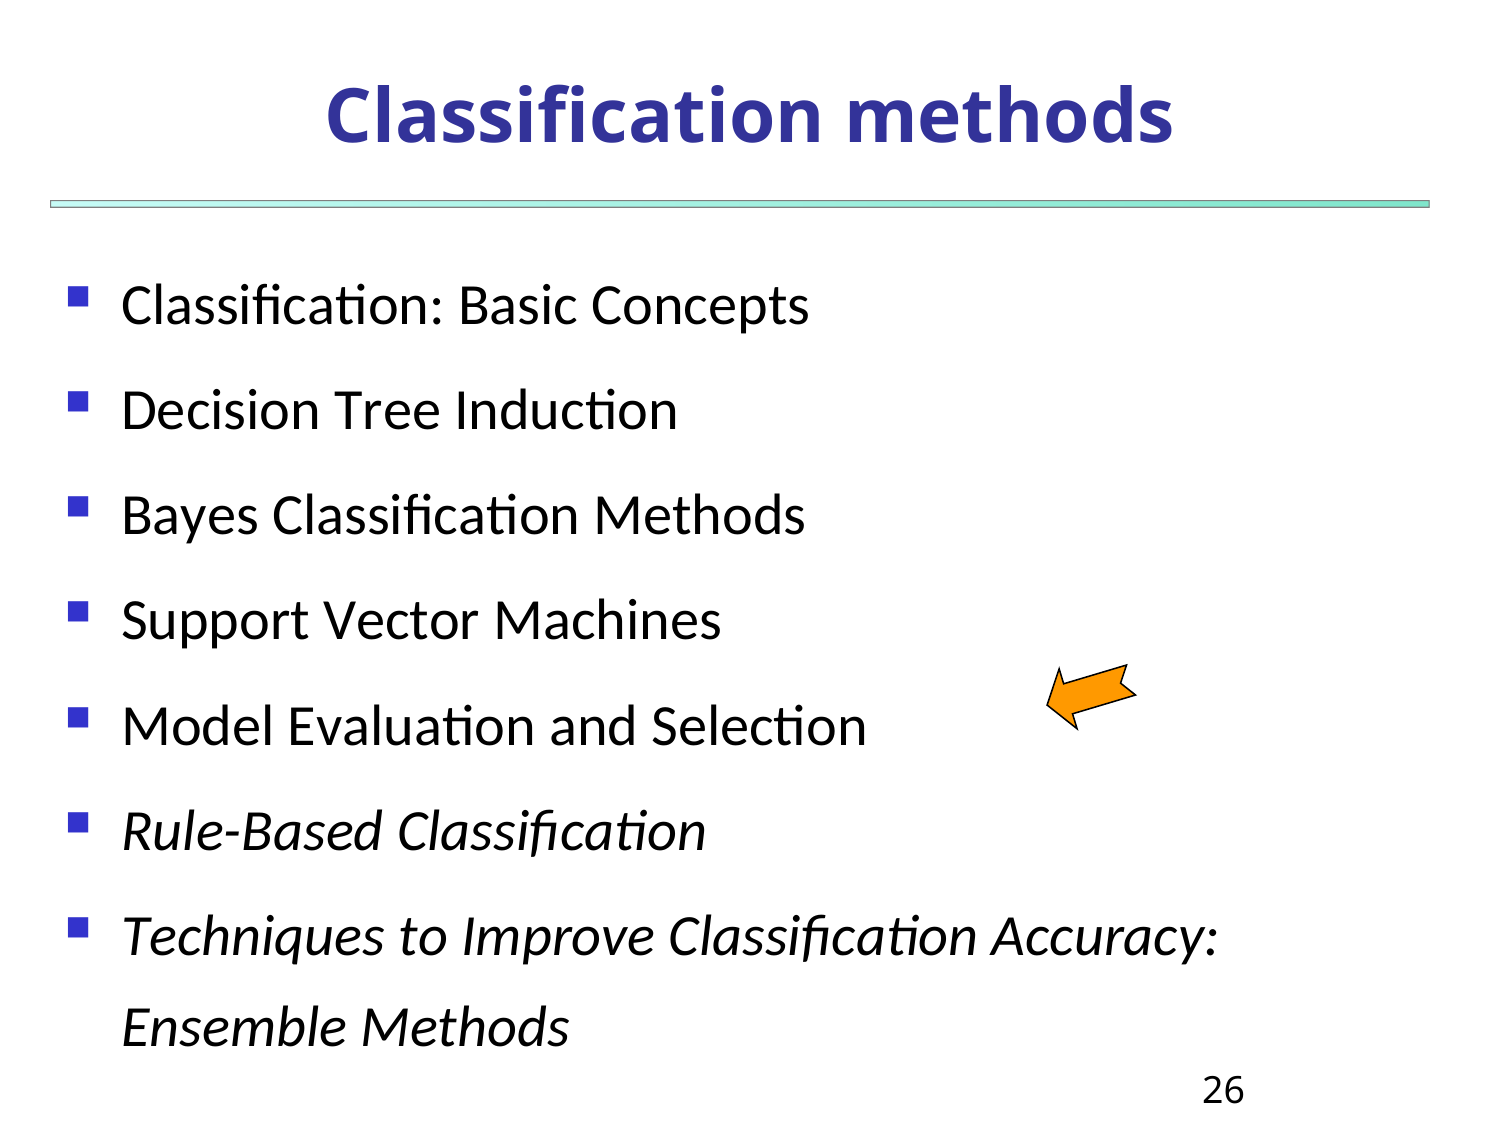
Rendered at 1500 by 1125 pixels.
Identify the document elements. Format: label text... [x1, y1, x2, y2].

list Classification: Basic Concepts Decision Tree Induction Bayes Classification Methods Support Vector Machines Model Evaluation and Selection Rule-Based Classification Techniques to Improve Classification Accuracy: Ensemble Methods [49, 237, 1425, 1075]
title Classification methods [0, 59, 1500, 166]
text_box [1047, 665, 1136, 729]
text_box <number> [1187, 1062, 1500, 1125]
